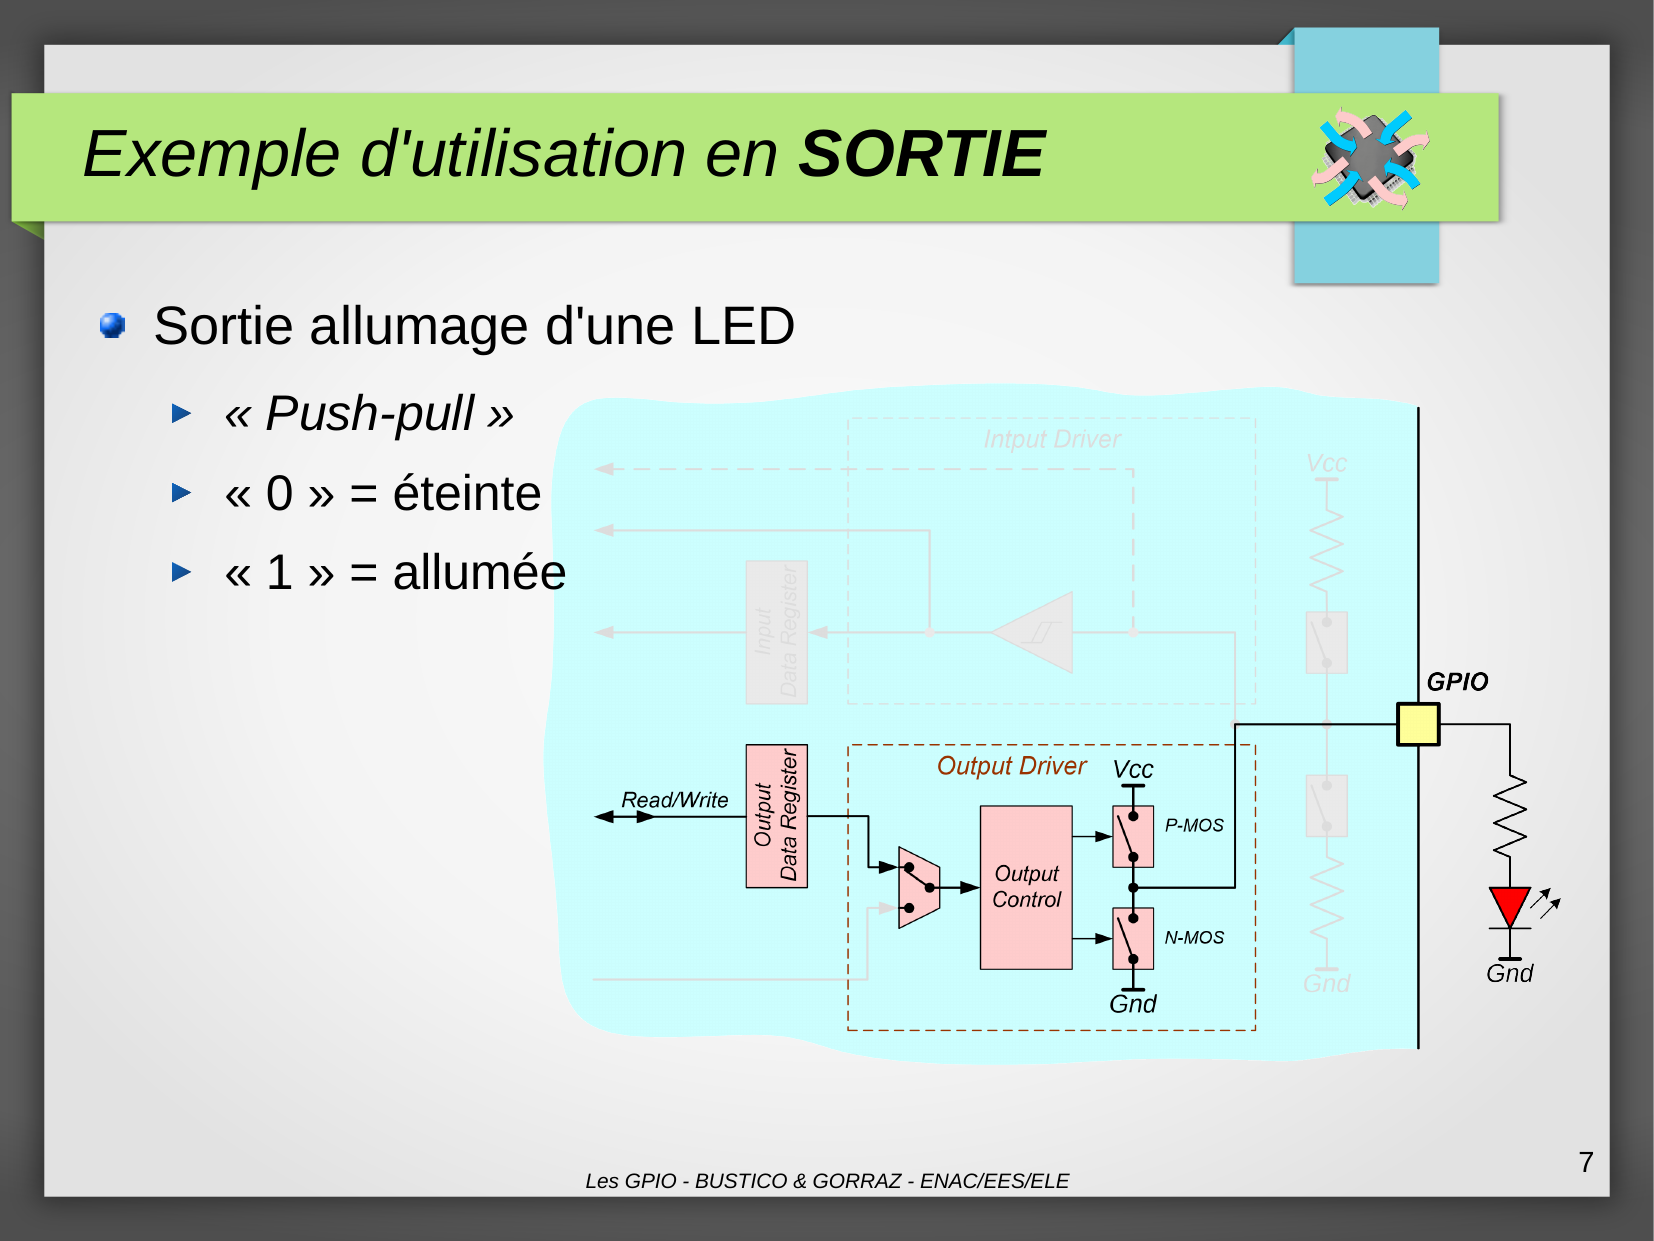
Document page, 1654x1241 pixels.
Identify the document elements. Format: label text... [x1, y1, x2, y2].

list Sortie allumage d'une LED « Push-pull » « 0 » = éteinte « 1 » = allumée [82, 295, 827, 650]
title Exemple d'utilisation en SORTIE [82, 94, 1264, 213]
picture [0, 0, 1654, 1241]
